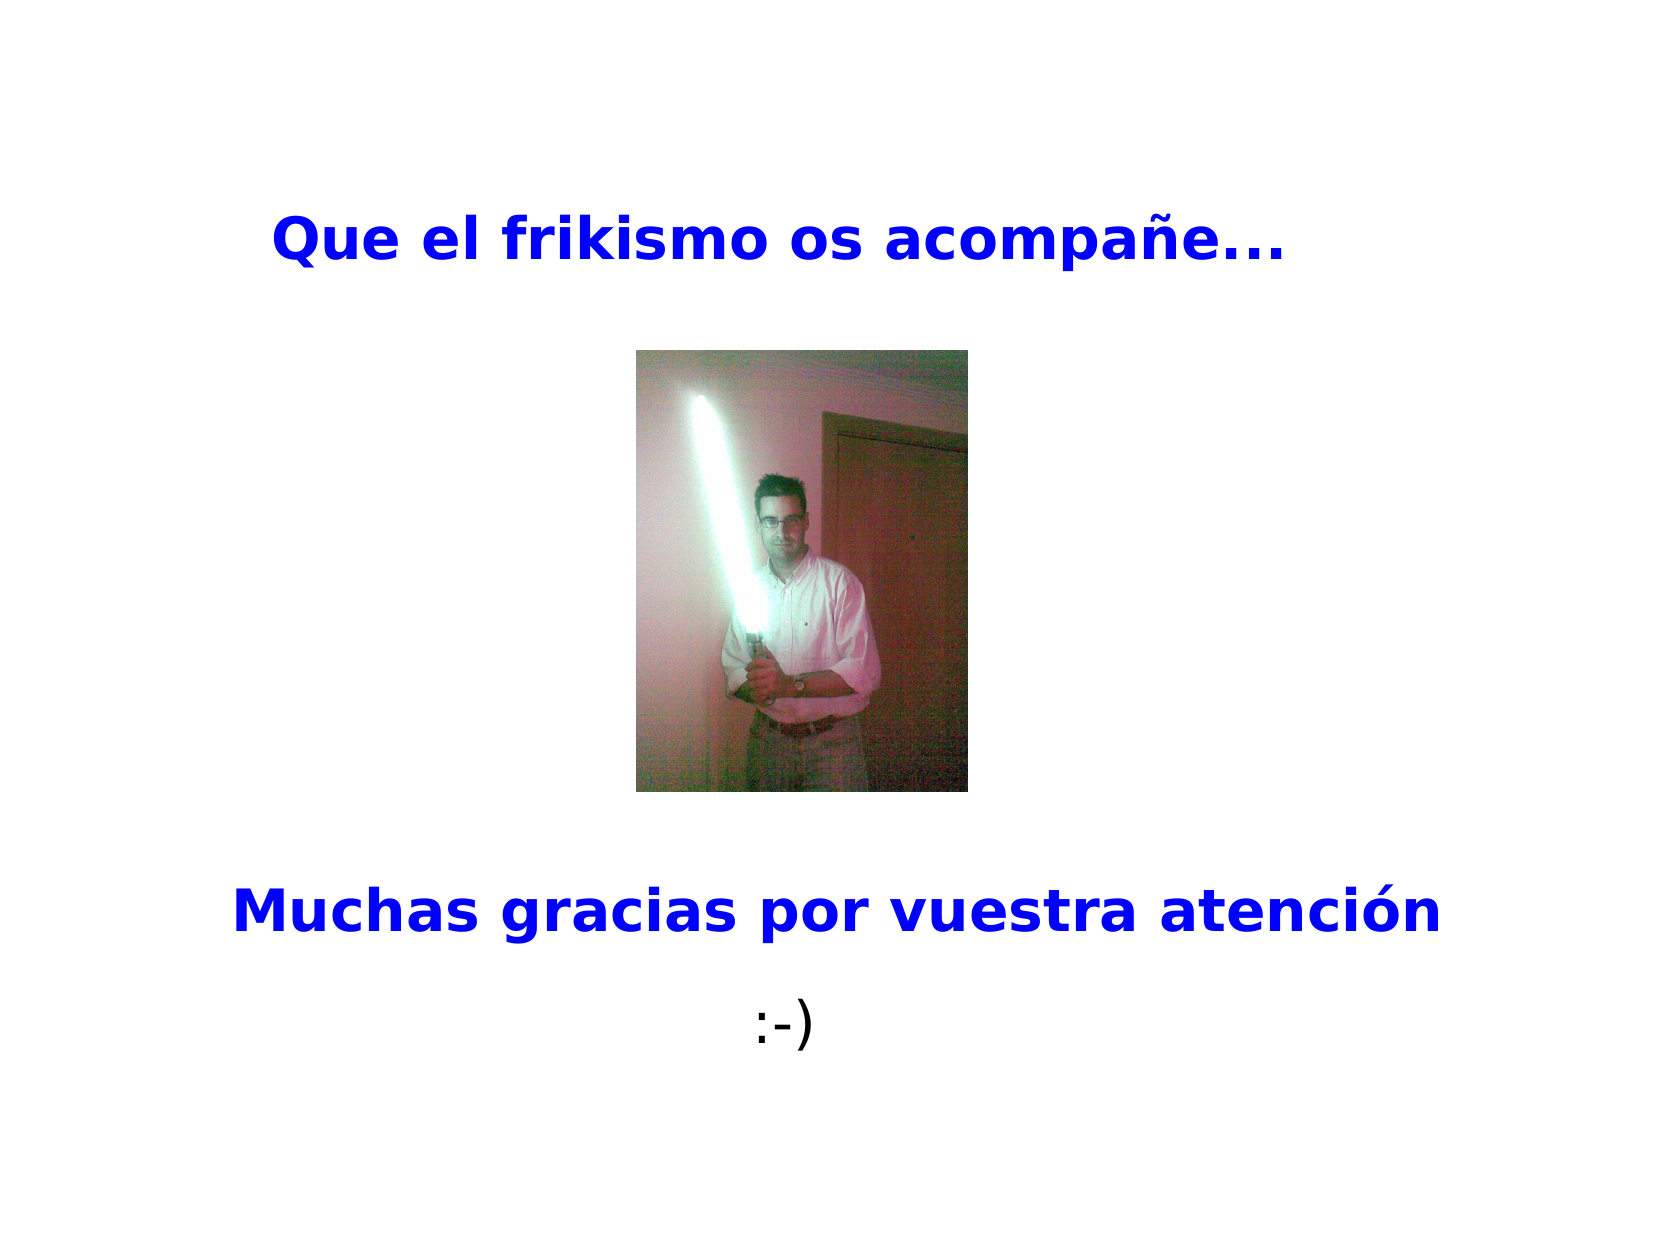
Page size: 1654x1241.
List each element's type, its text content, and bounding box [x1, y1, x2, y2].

text_box Muchas gracias por vuestra atención [216, 869, 1459, 953]
text_box Que el frikismo os acompañe... [256, 198, 1304, 281]
picture [636, 350, 968, 792]
text_box :-) [737, 982, 832, 1066]
